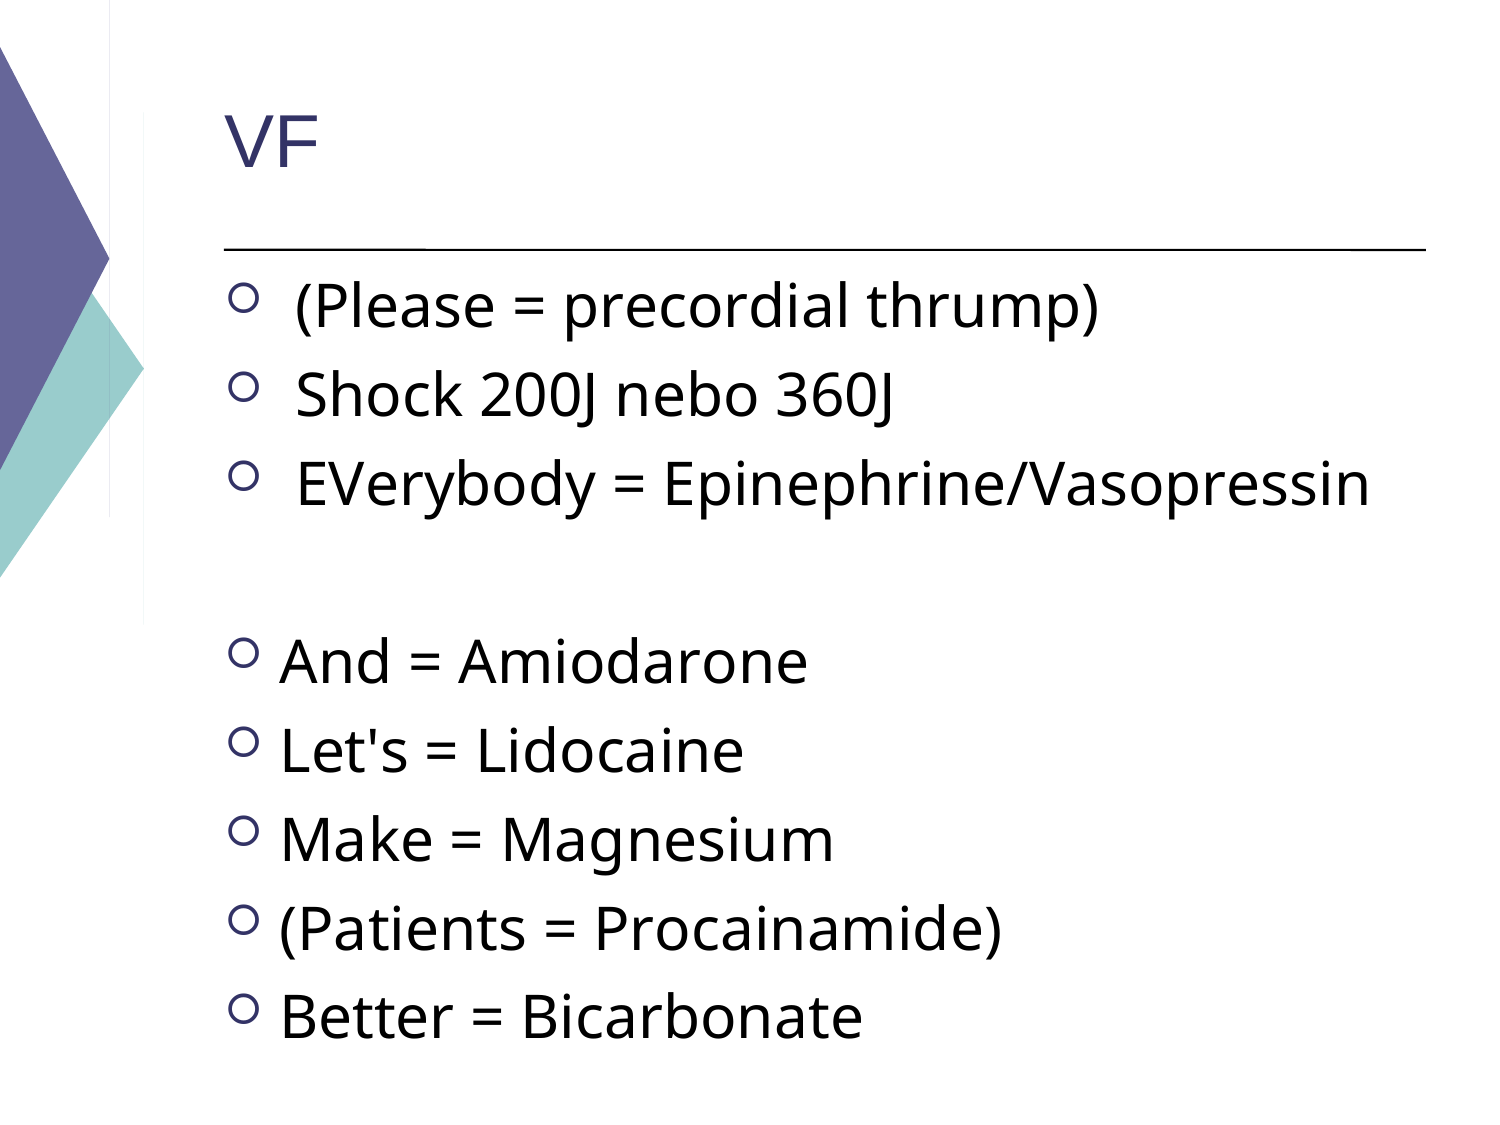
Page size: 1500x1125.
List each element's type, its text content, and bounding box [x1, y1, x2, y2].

list (Please = precordial thrump) Shock 200J nebo 360J EVerybody = Epinephrine/Vasopressin And = Amiodarone Let's = Lidocaine Make = Magnesium (Patients = Procainamide) Better = Bicarbonate [224, 265, 1500, 1052]
title VF [224, 41, 1425, 238]
